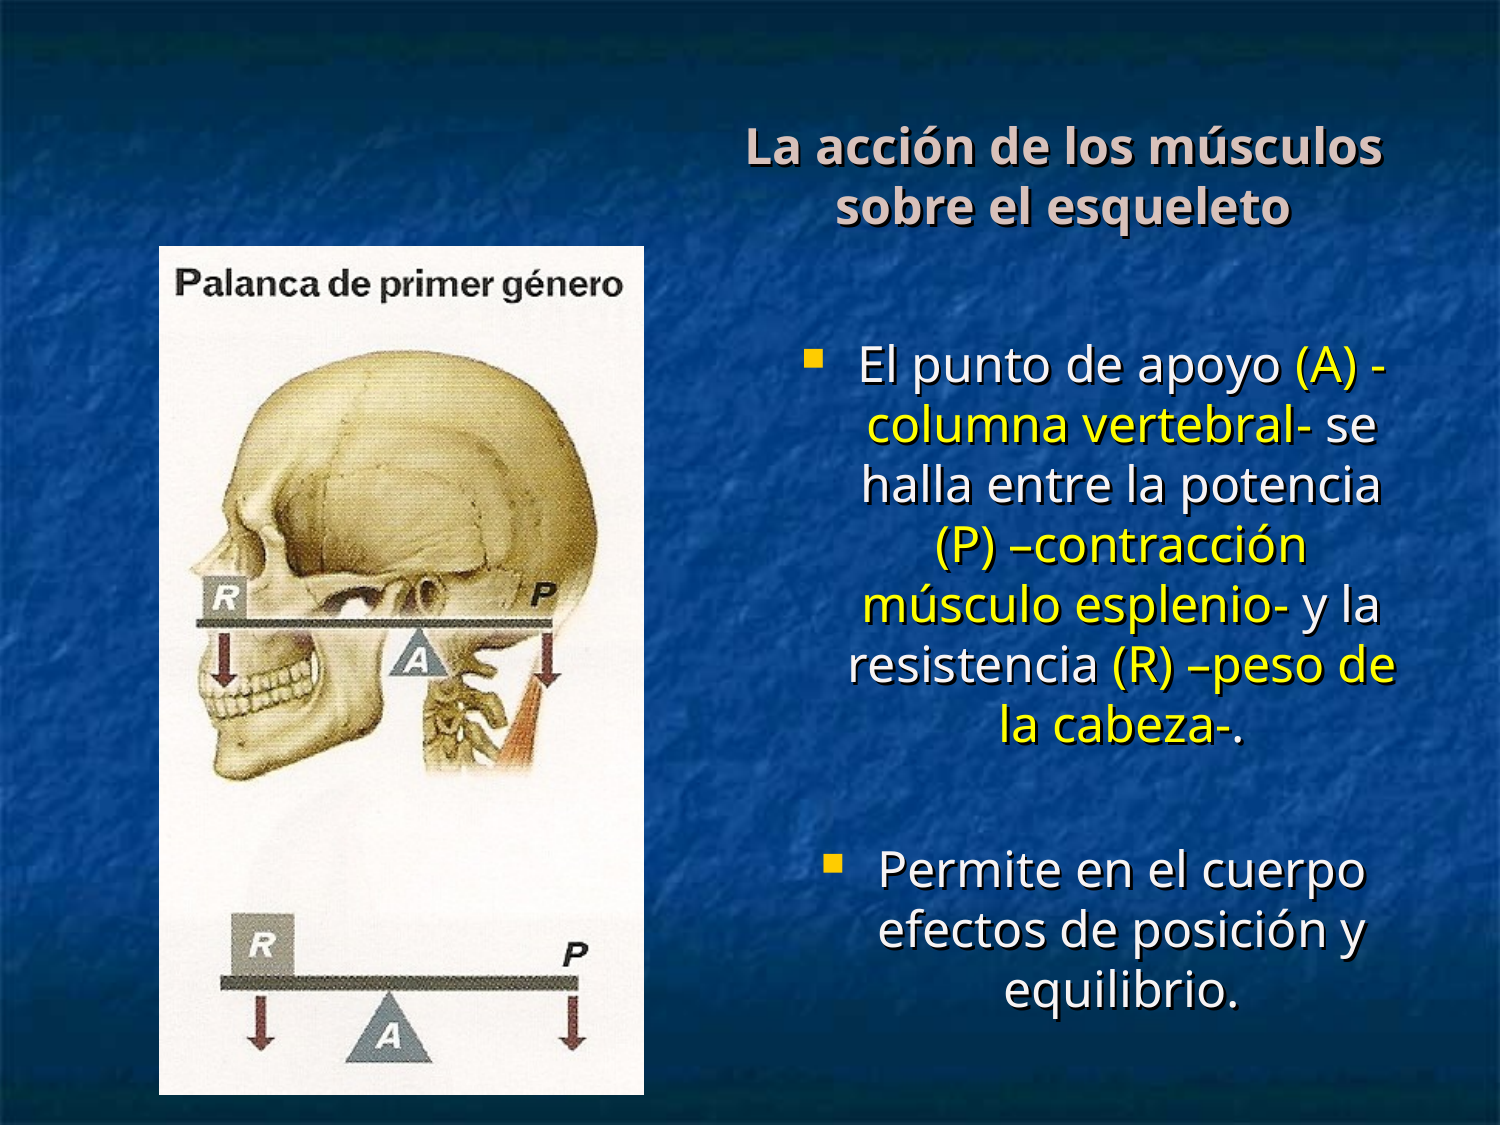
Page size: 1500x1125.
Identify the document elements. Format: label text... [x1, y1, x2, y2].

picture [0, 0, 1500, 1125]
title La acción de los músculos sobre el esqueleto [702, 62, 1426, 288]
list El punto de apoyo (A) -columna vertebral- se halla entre la potencia (P) –contracción músculo esplenio- y la resistencia (R) –peso de la cabeza-. Permite en el cuerpo efectos de posición y equilibrio. [762, 324, 1426, 1001]
text_box [159, 246, 644, 1095]
